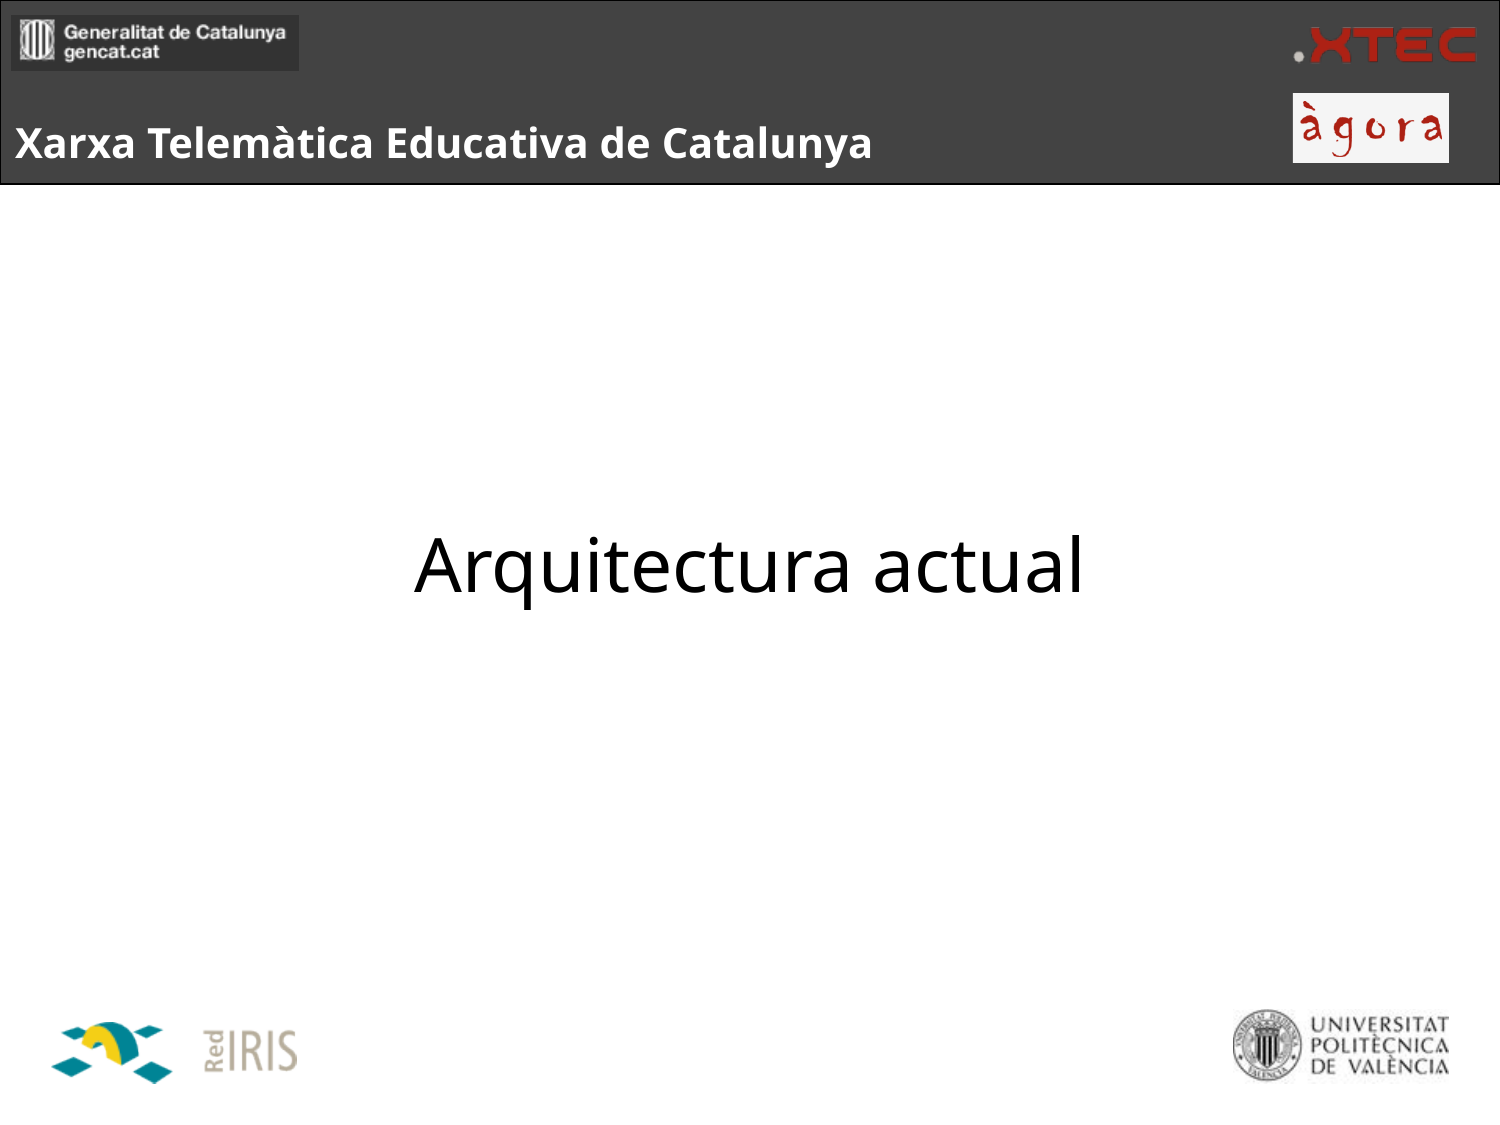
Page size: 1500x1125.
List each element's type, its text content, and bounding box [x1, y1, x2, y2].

picture [1293, 23, 1480, 67]
title Arquitectura actual [51, 470, 1449, 655]
picture [1233, 1009, 1449, 1084]
picture [11, 15, 299, 71]
picture [51, 1022, 297, 1084]
